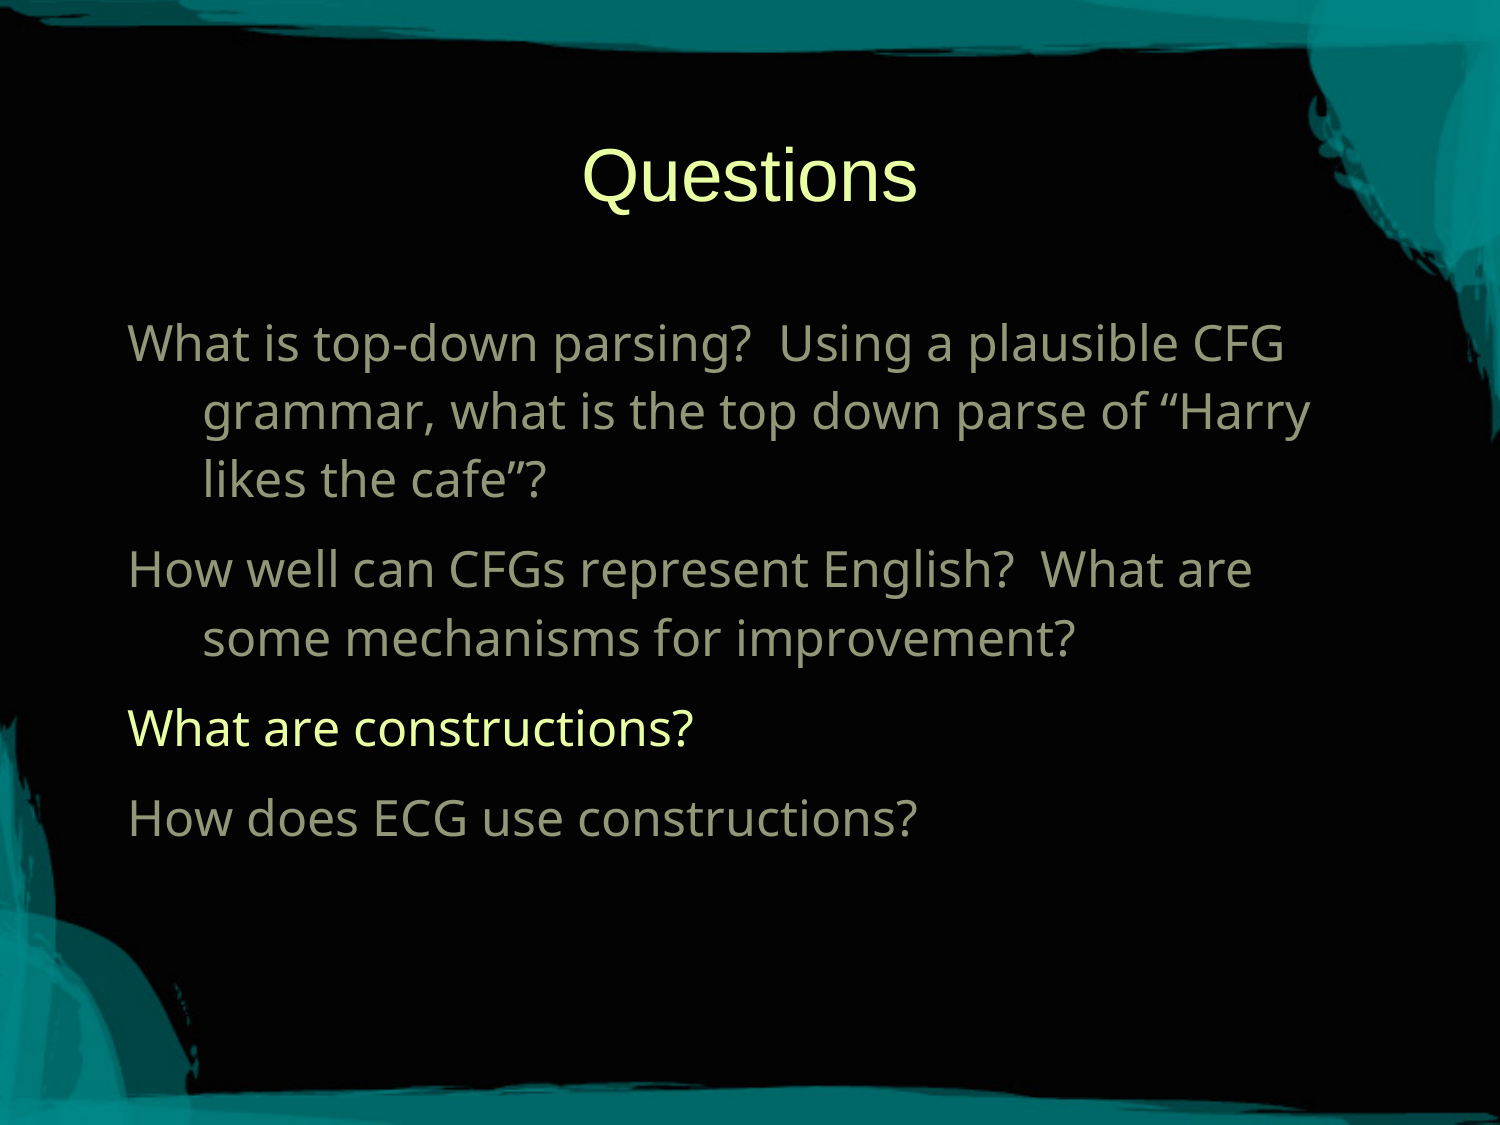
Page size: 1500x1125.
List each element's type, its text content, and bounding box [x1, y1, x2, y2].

list What is top-down parsing? Using a plausible CFG grammar, what is the top down parse of “Harry likes the cafe”? How well can CFGs represent English? What are some mechanisms for improvement? What are constructions? How does ECG use constructions? [112, 299, 1388, 1000]
picture [0, 0, 1500, 1125]
title Questions [112, 87, 1388, 263]
